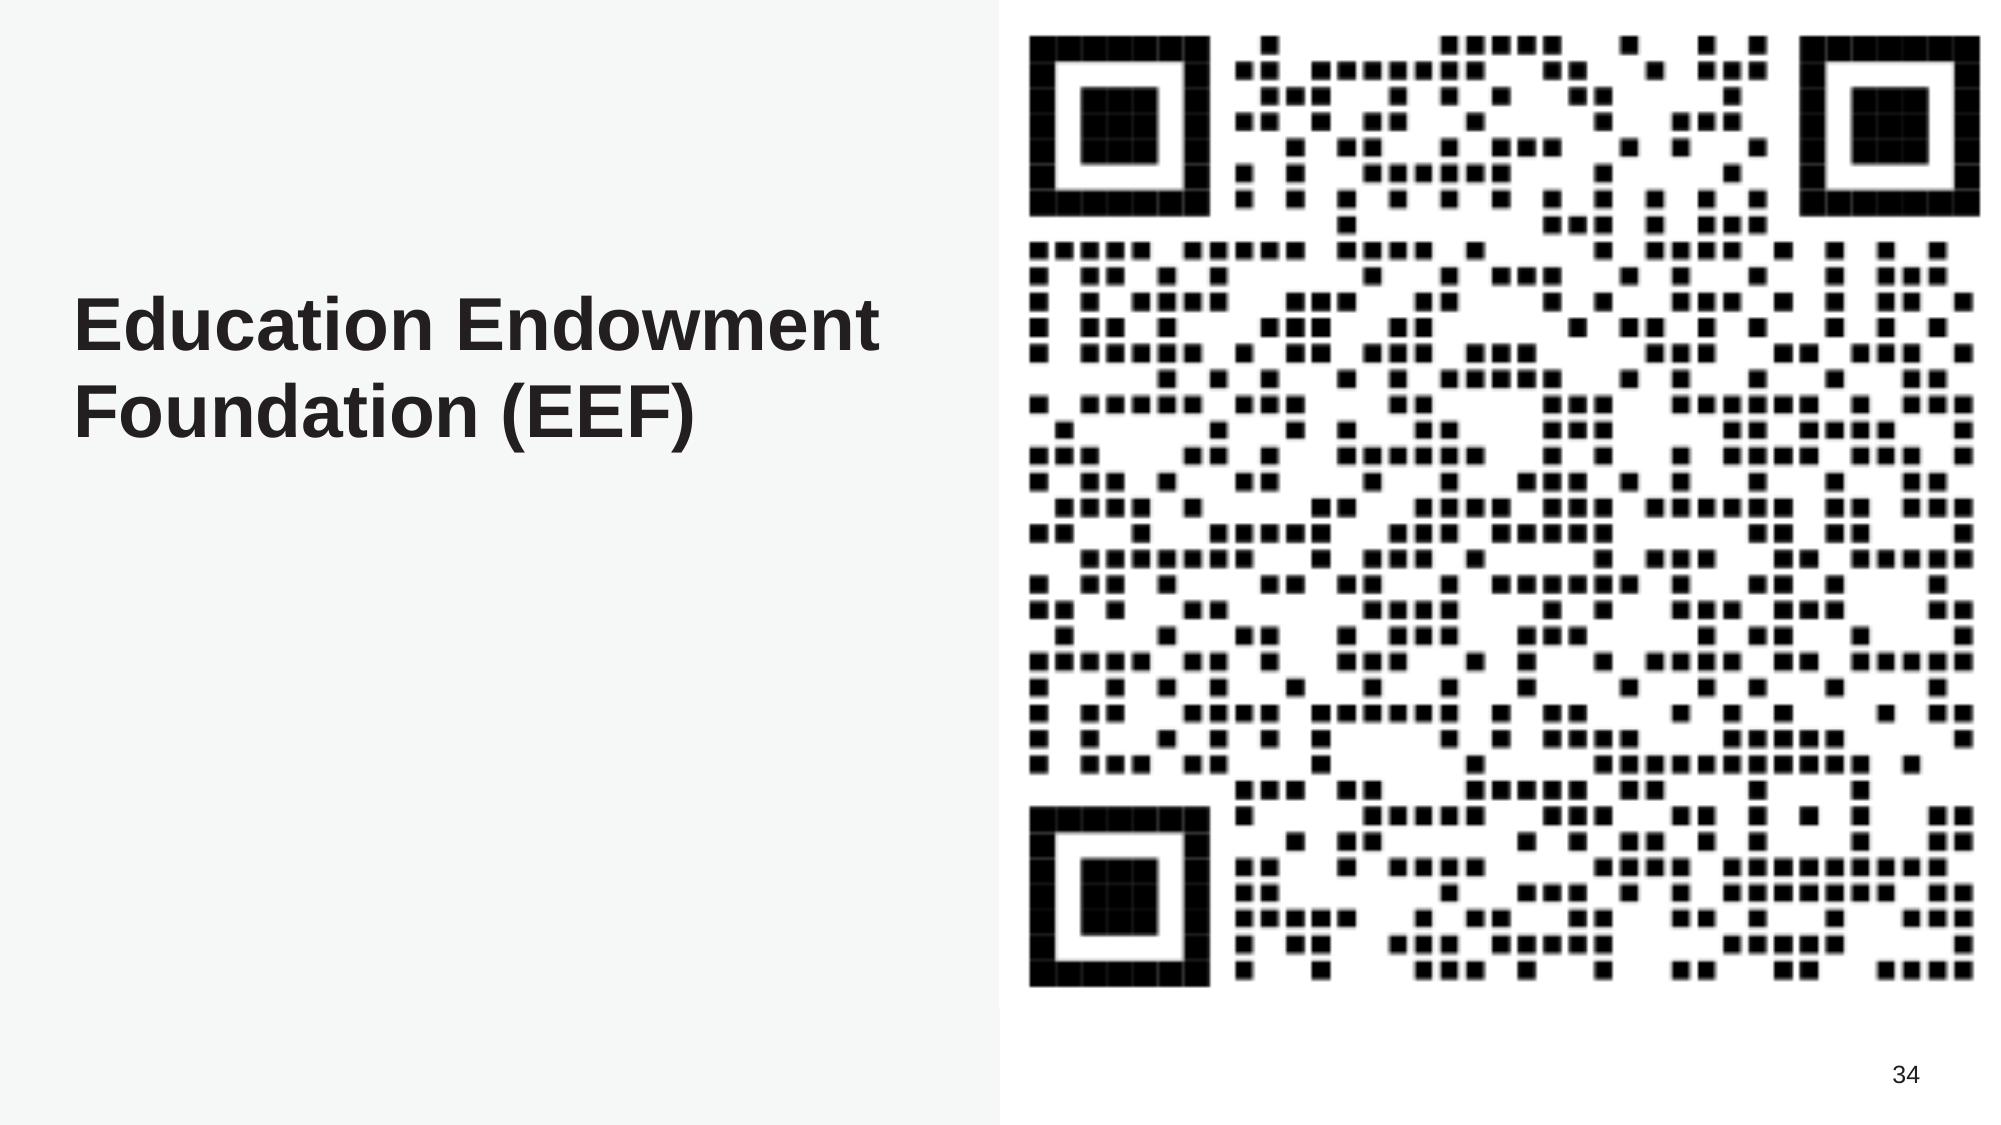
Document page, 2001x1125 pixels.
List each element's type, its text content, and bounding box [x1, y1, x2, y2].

title Education Endowment Foundation (EEF) [58, 270, 999, 784]
picture [999, 0, 2000, 1007]
